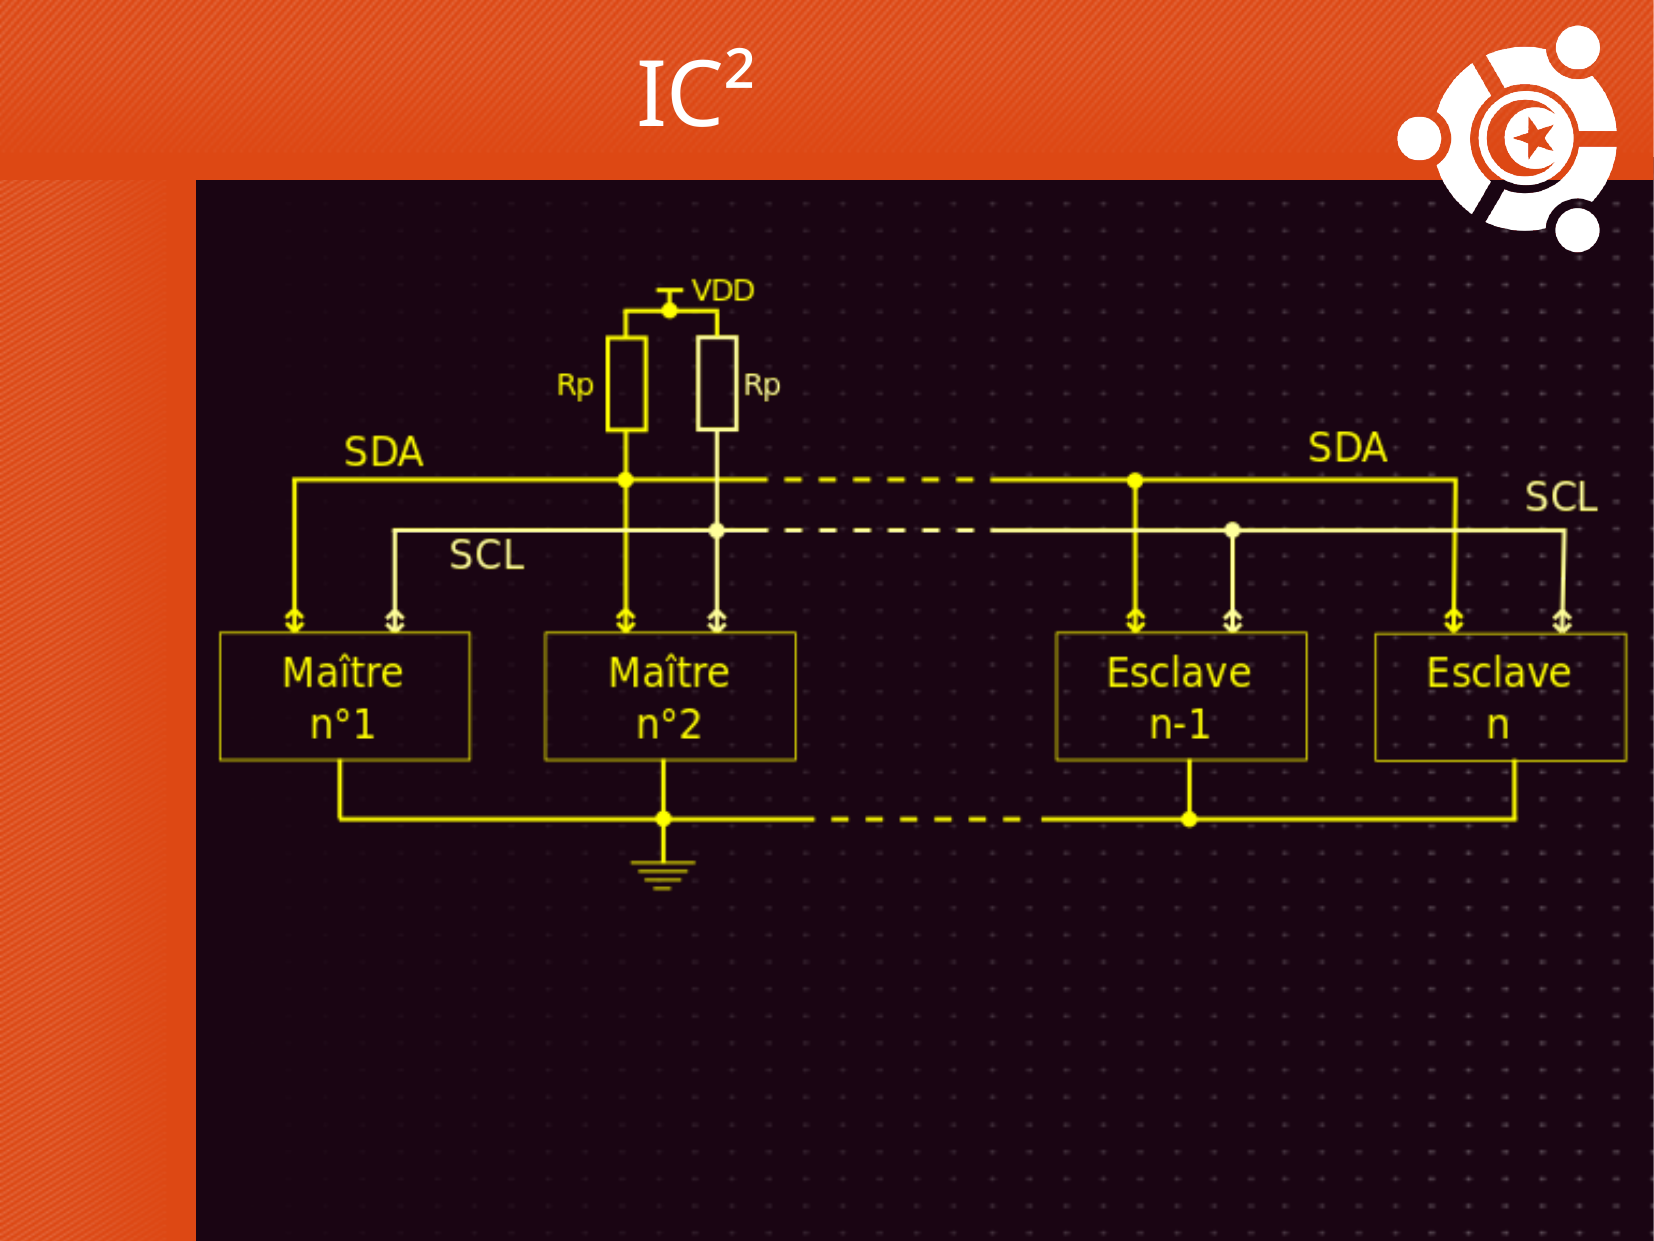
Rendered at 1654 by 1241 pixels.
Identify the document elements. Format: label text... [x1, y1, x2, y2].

picture [0, 0, 1654, 1241]
title IC² [0, 2, 1394, 181]
